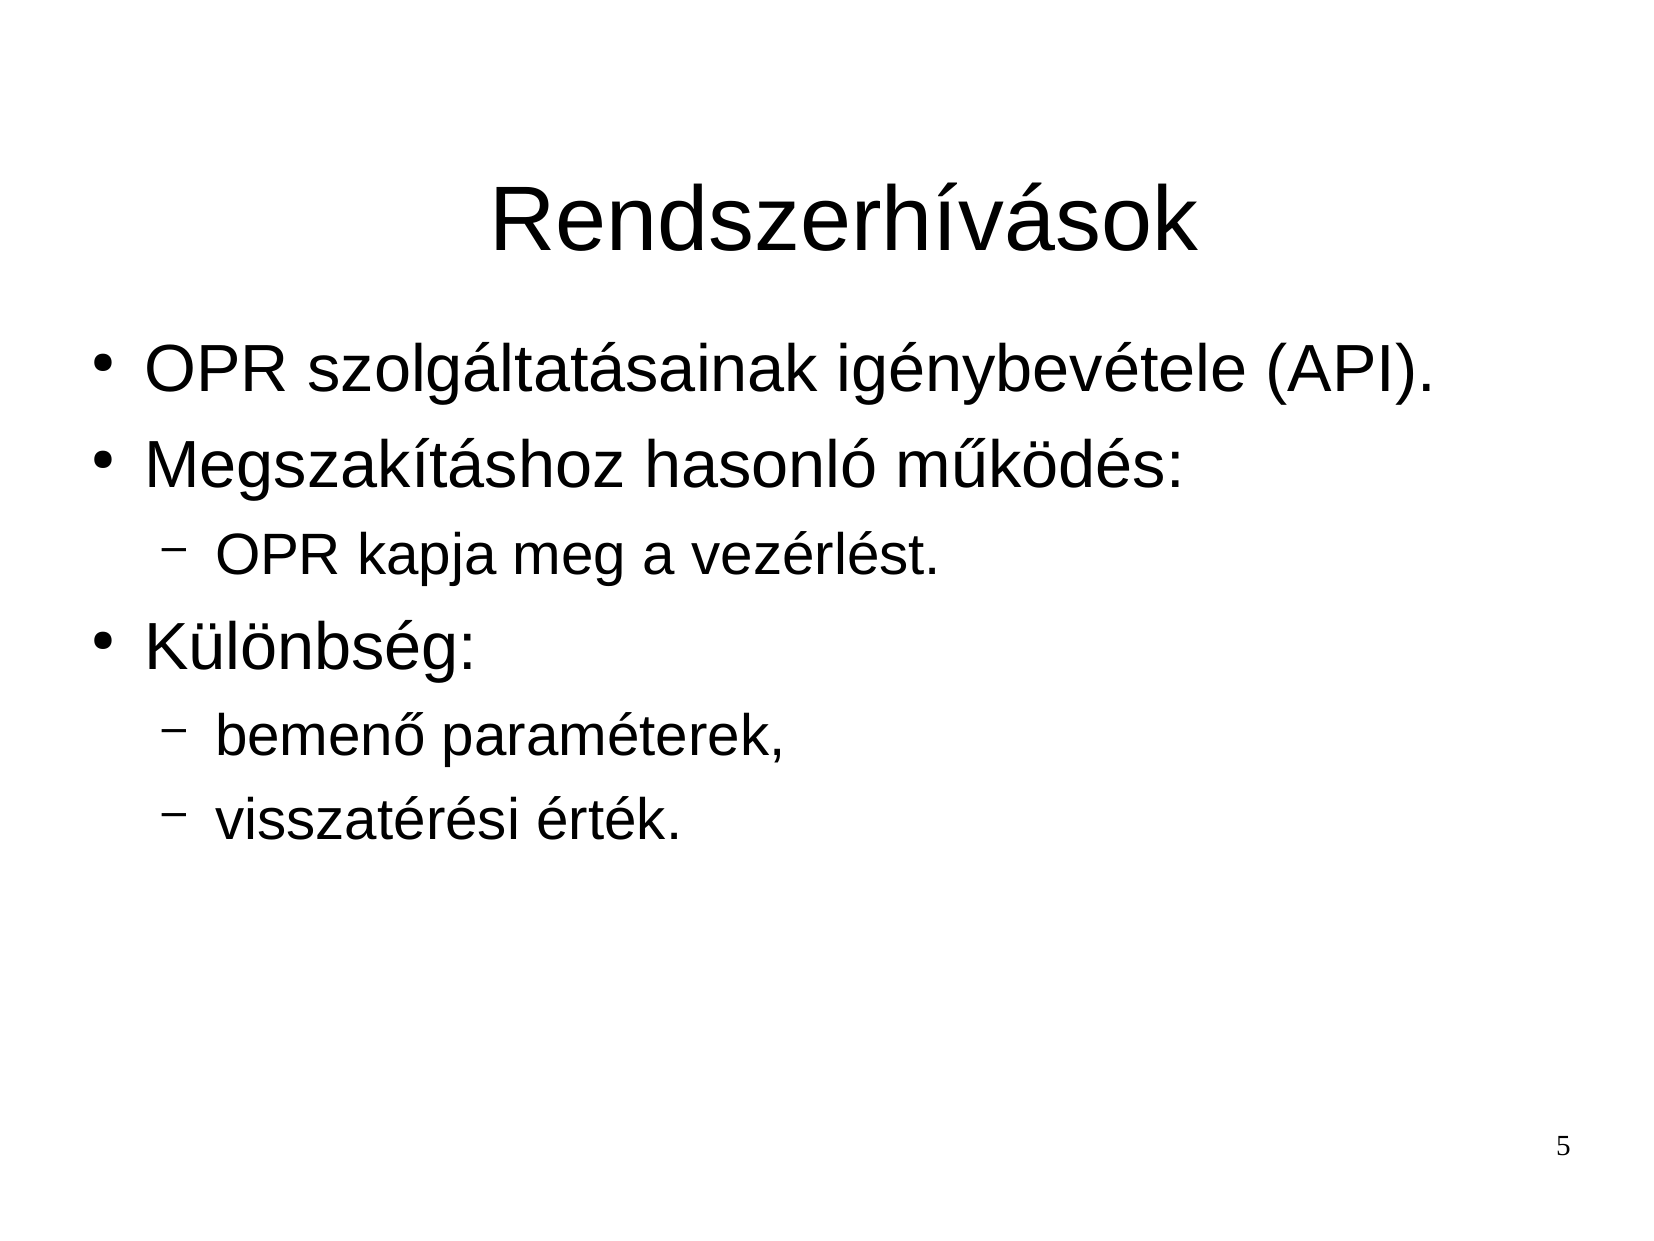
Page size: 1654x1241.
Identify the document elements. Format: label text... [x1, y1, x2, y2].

list OPR szolgáltatásainak igénybevétele (API). Megszakításhoz hasonló működés: OPR kapja meg a vezérlést. Különbség: bemenő paraméterek, visszatérési érték. [58, 316, 1654, 1206]
title Rendszerhívások [124, 110, 1530, 316]
